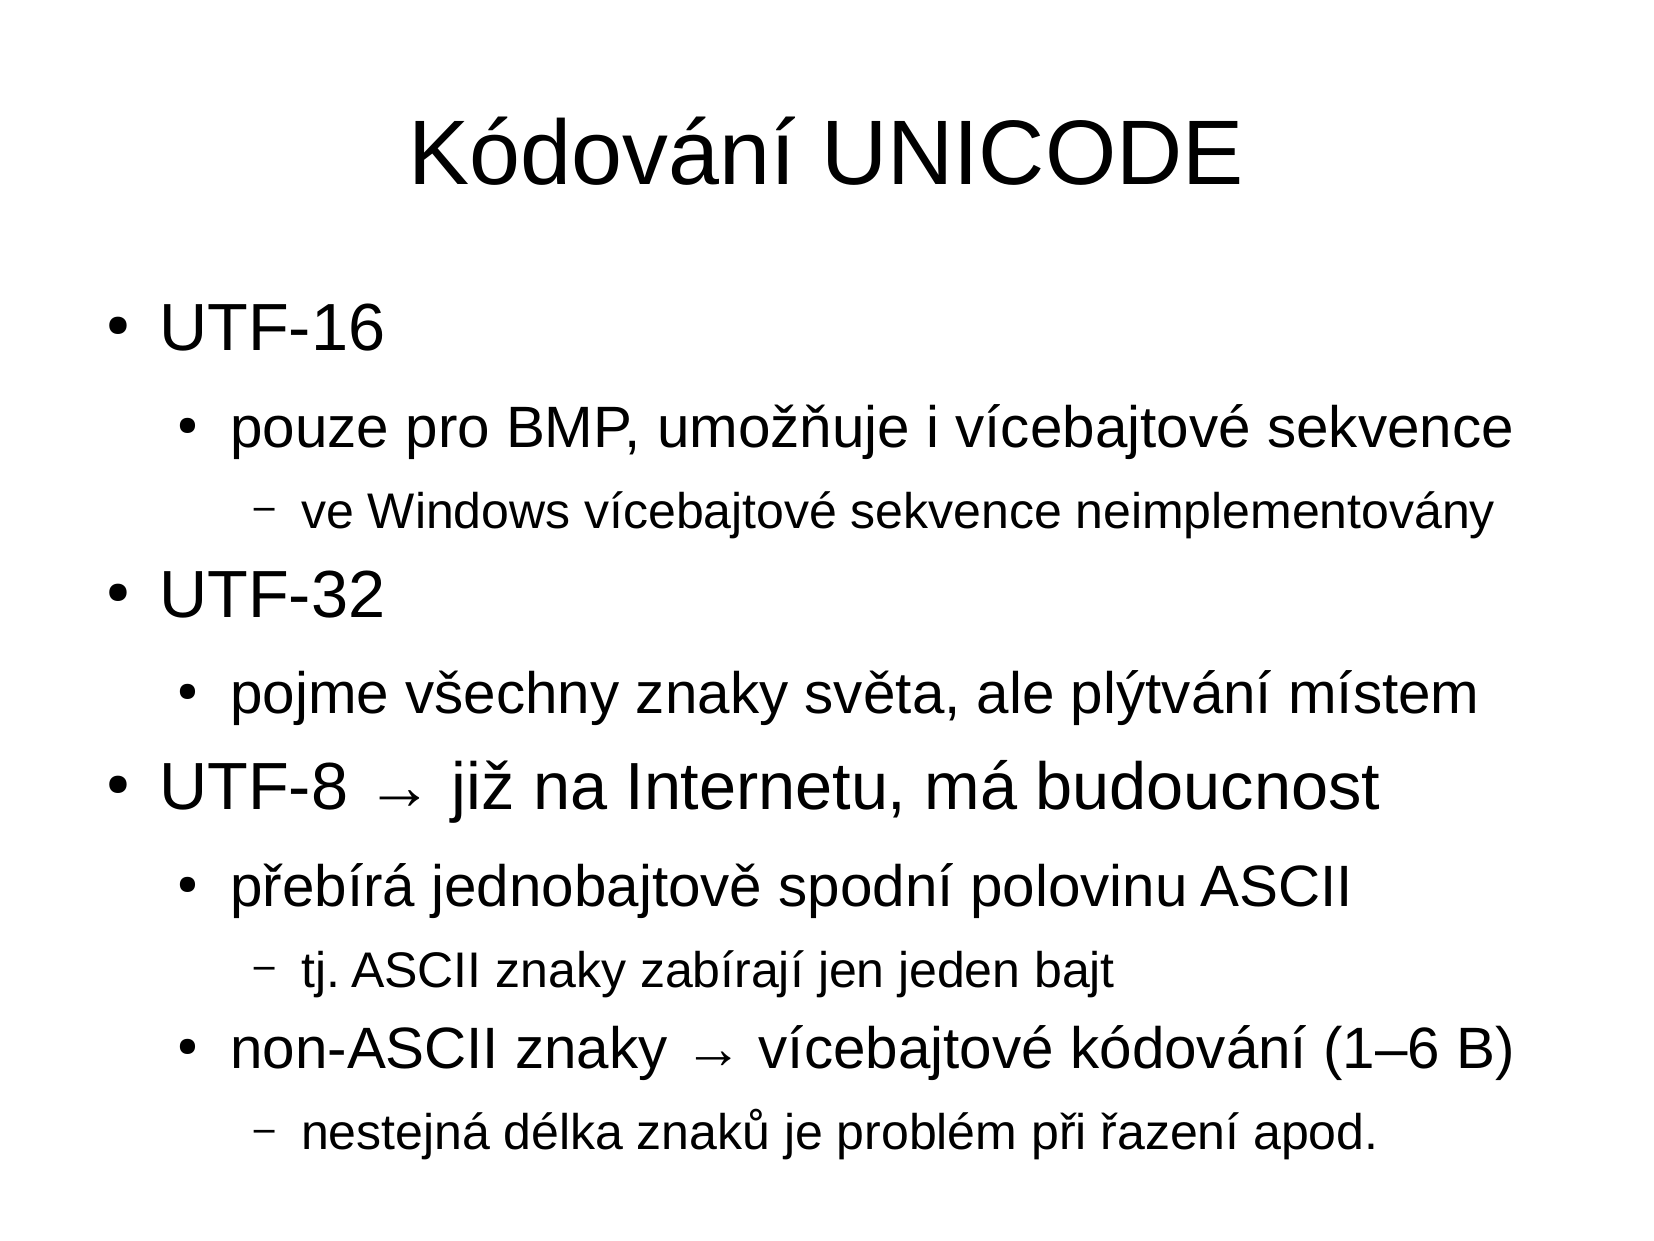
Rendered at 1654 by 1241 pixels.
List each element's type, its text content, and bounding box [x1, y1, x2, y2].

title Kódování UNICODE [82, 49, 1571, 257]
list UTF-16 pouze pro BMP, umožňuje i vícebajtové sekvence ve Windows vícebajtové sekvence neimplementovány UTF-32 pojme všechny znaky světa, ale plýtvání místem UTF-8 → již na Internetu, má budoucnost přebírá jednobajtově spodní polovinu ASCII tj. ASCII znaky zabírají jen jeden bajt non-ASCII znaky → vícebajtové kódování (1–6 B) nestejná délka znaků je problém při řazení apod. [88, 290, 1577, 1182]
